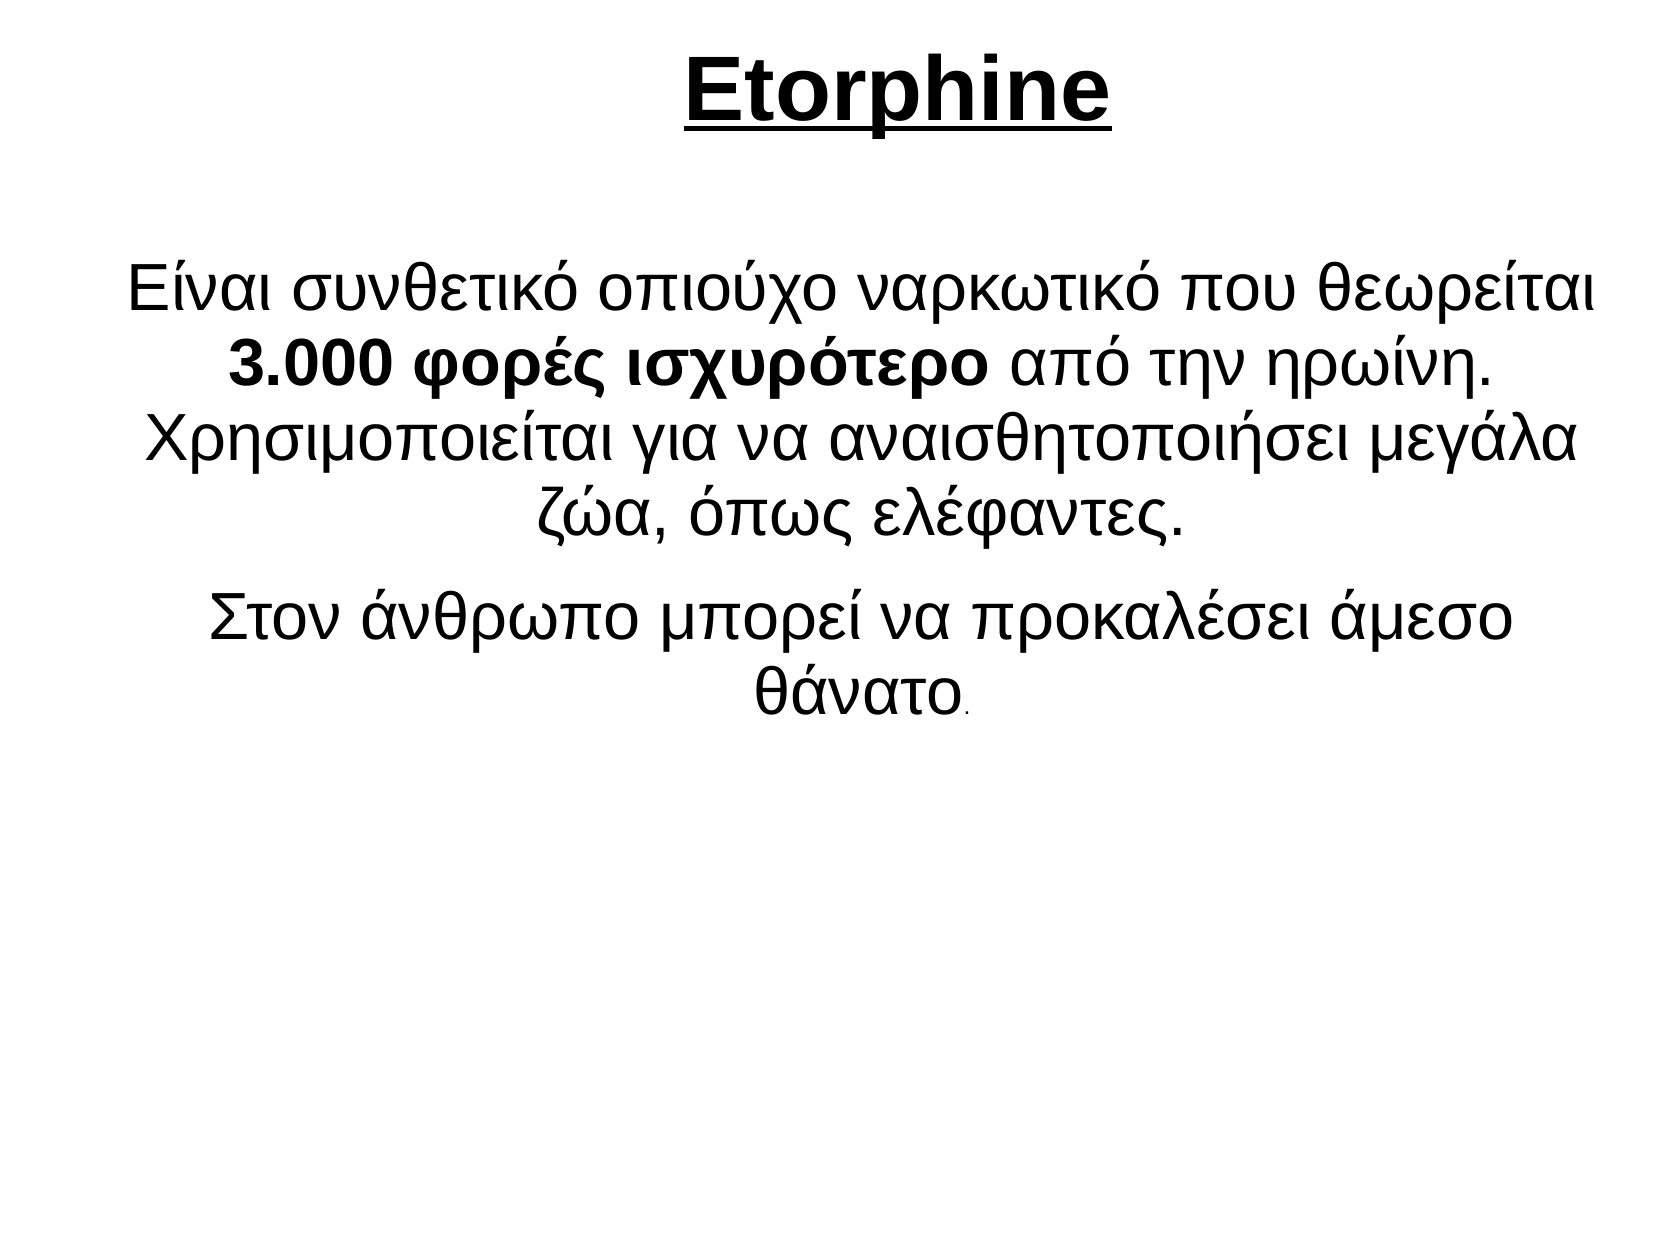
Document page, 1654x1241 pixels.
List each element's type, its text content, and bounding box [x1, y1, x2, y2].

list Είναι συνθετικό οπιούχο ναρκωτικό που θεωρείται 3.000 φορές ισχυρότερο από την ηρωίνη. Χρησιμοποιείται για να αναισθητοποιήσει μεγάλα ζώα, όπως ελέφαντες. Στον άνθρωπο μπορεί να προκαλέσει άμεσο θάνατο. [117, 163, 1607, 1107]
title Etorphine [82, 14, 1571, 164]
